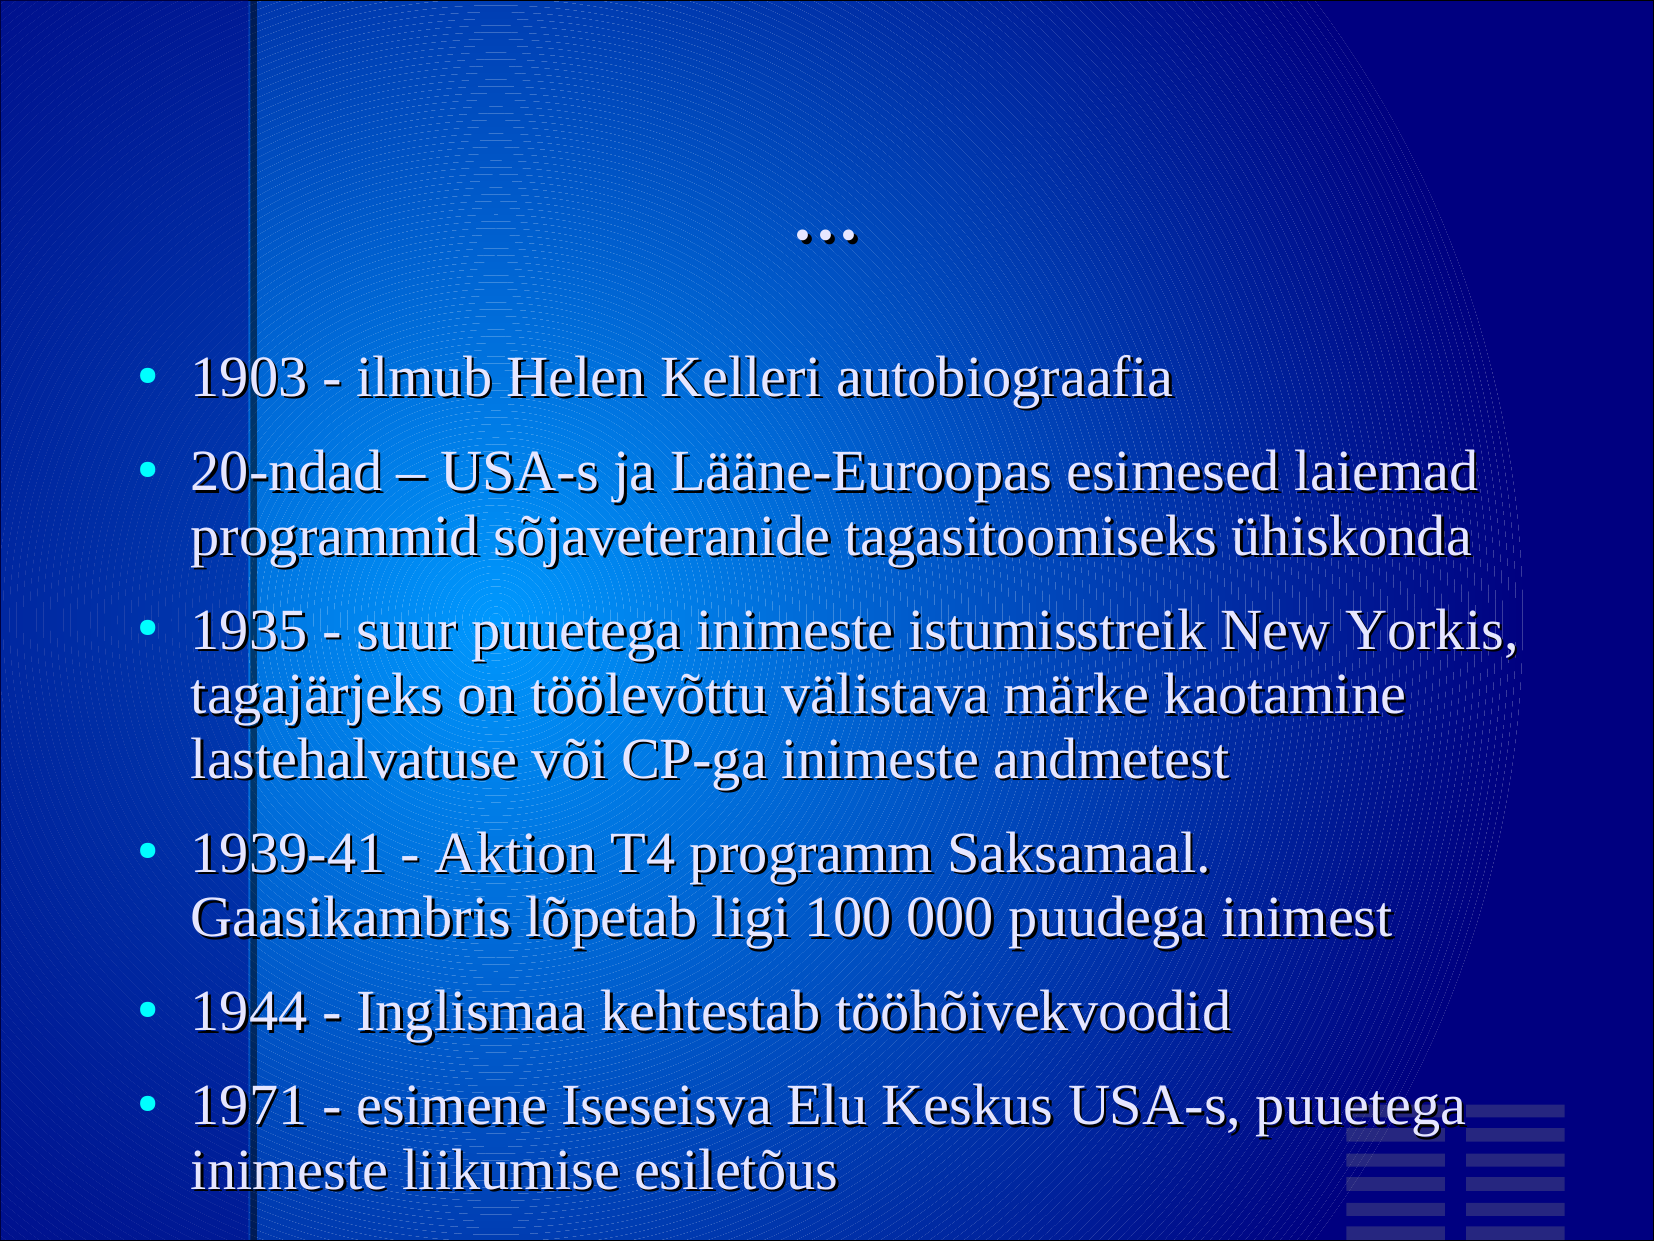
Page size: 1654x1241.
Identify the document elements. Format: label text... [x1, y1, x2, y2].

list 1903 - ilmub Helen Kelleri autobiograafia 20-ndad – USA-s ja Lääne-Euroopas esimesed laiemad programmid sõjaveteranide tagasitoomiseks ühiskonda 1935 - suur puuetega inimeste istumisstreik New Yorkis, tagajärjeks on töölevõttu välistava märke kaotamine lastehalvatuse või CP-ga inimeste andmetest 1939-41 - Aktion T4 programm Saksamaal. Gaasikambris lõpetab ligi 100 000 puudega inimest 1944 - Inglismaa kehtestab tööhõivekvoodid 1971 - esimene Iseseisva Elu Keskus USA-s, puuetega inimeste liikumise esiletõus [119, 344, 1533, 1202]
title ... [119, 104, 1533, 313]
